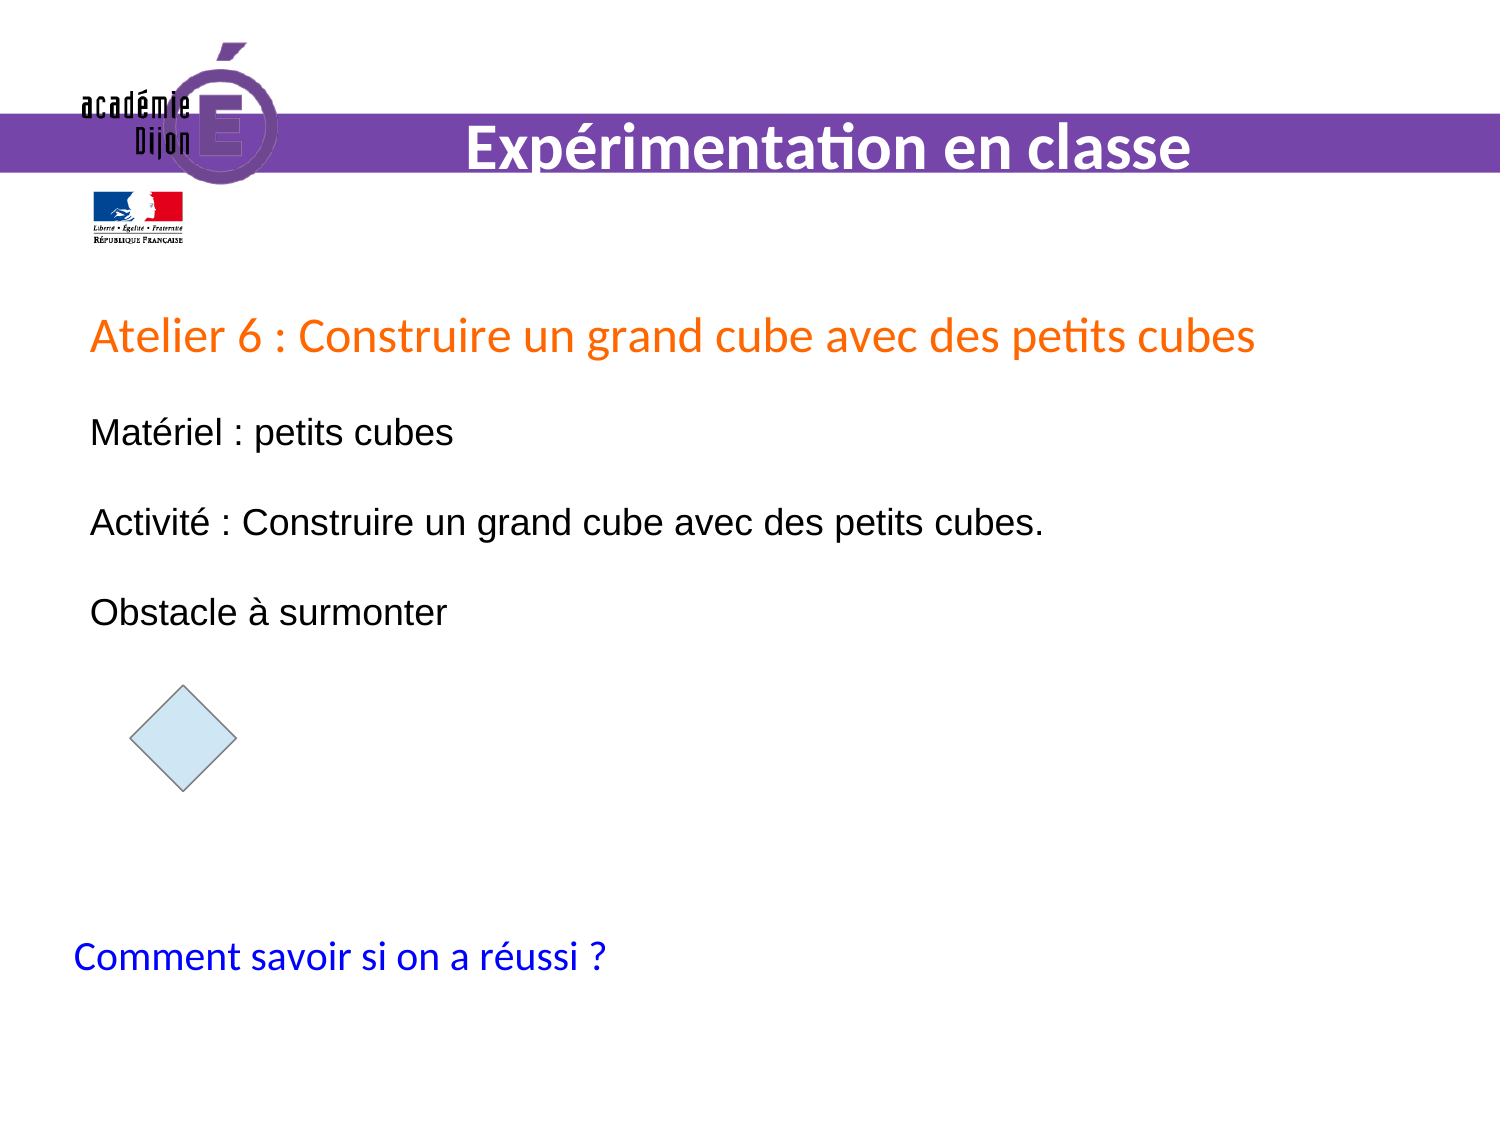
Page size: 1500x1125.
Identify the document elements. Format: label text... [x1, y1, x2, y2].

text_box Comment savoir si on a réussi ? [59, 921, 1441, 986]
text_box [129, 685, 237, 792]
text_box Expérimentation en classe [188, 41, 1223, 245]
text_box Atelier 6 : Construire un grand cube avec des petits cubes Matériel : petits cubes Activité : Construire un grand cube avec des petits cubes. Obstacle à surmonter [74, 295, 1441, 686]
picture [82, 42, 188, 244]
